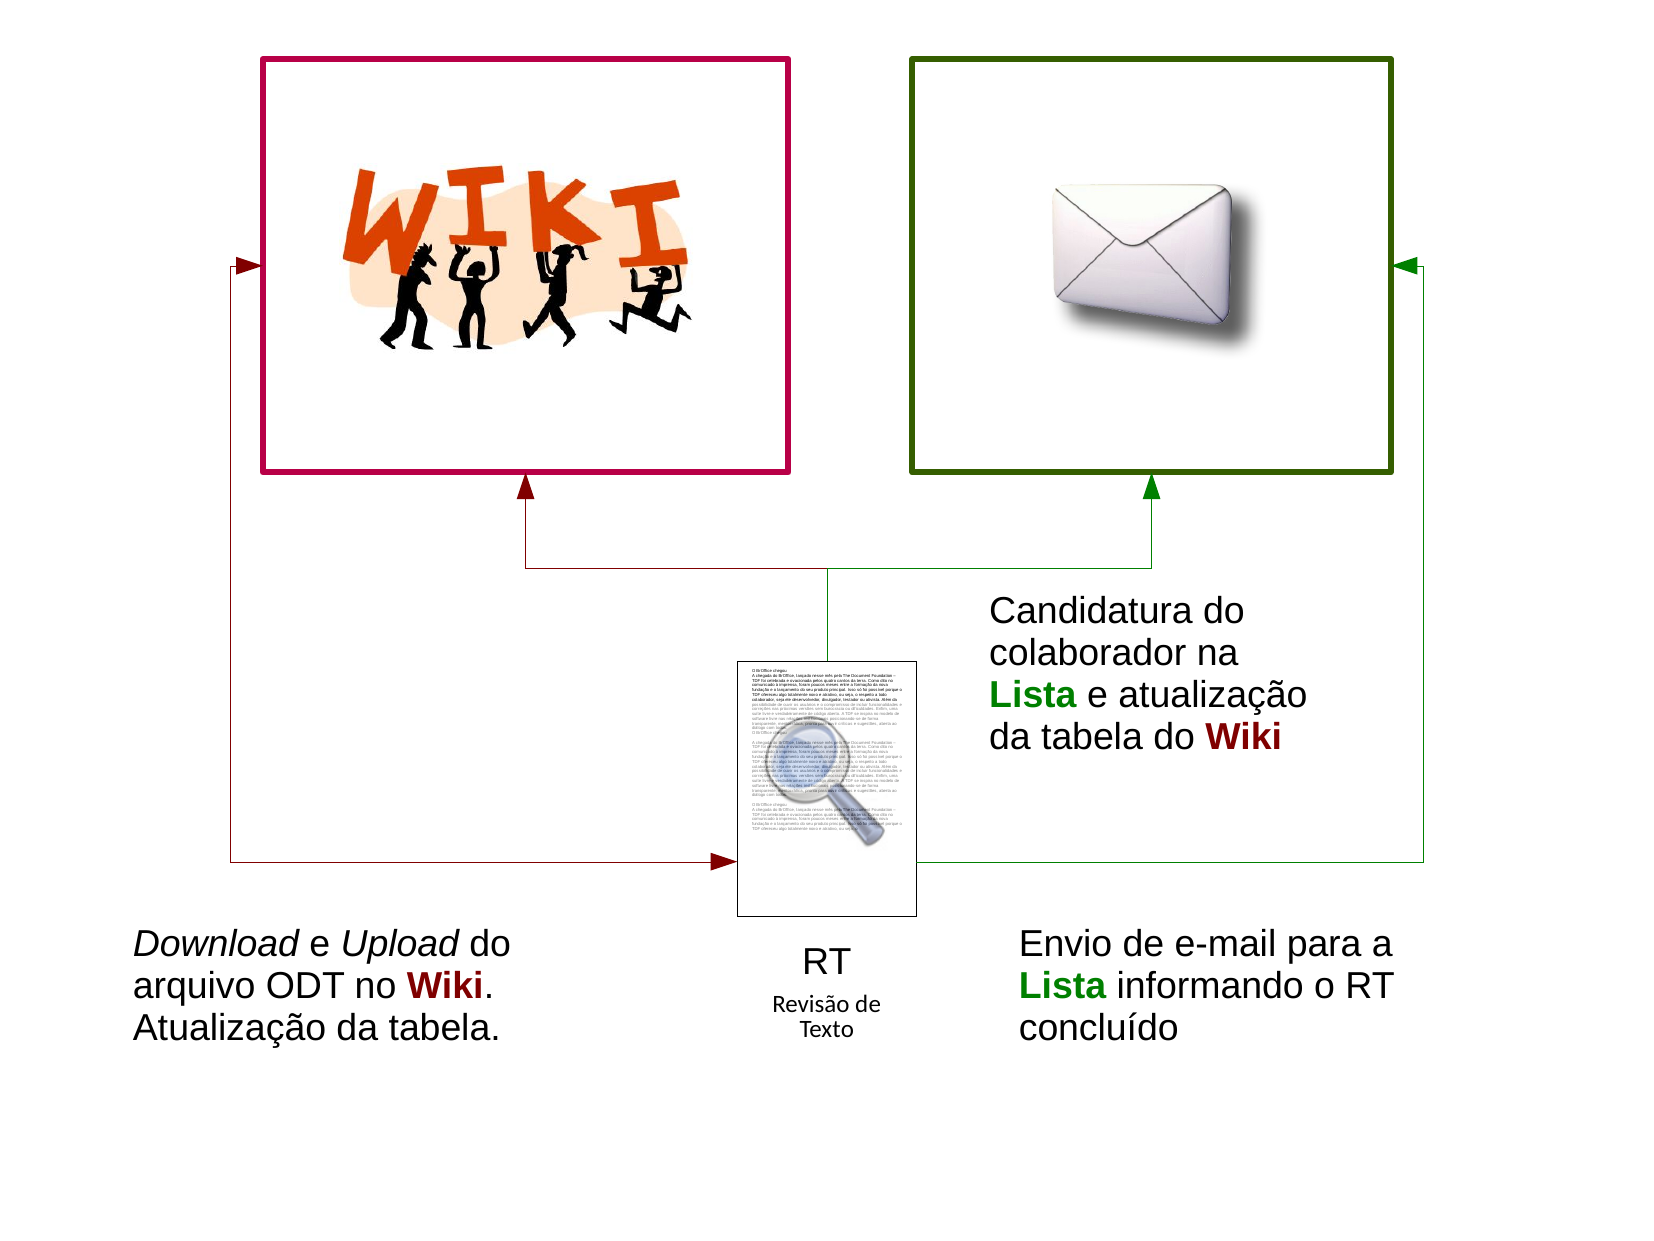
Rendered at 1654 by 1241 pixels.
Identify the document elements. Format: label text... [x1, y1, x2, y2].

text_box Revisão de Texto [737, 986, 917, 1062]
picture [339, 163, 694, 361]
picture [1006, 147, 1279, 362]
text_box RT [737, 933, 917, 986]
text_box [262, 59, 789, 473]
text_box Candidatura do colaborador na Lista e atualização da tabela do Wiki [974, 582, 1329, 768]
text_box Download e Upload do arquivo ODT no Wiki. Atualização da tabela. [118, 915, 532, 1058]
text_box Envio de e-mail para a Lista informando o RT concluído [1003, 915, 1418, 1058]
picture [738, 702, 916, 870]
text_box [912, 59, 1391, 473]
